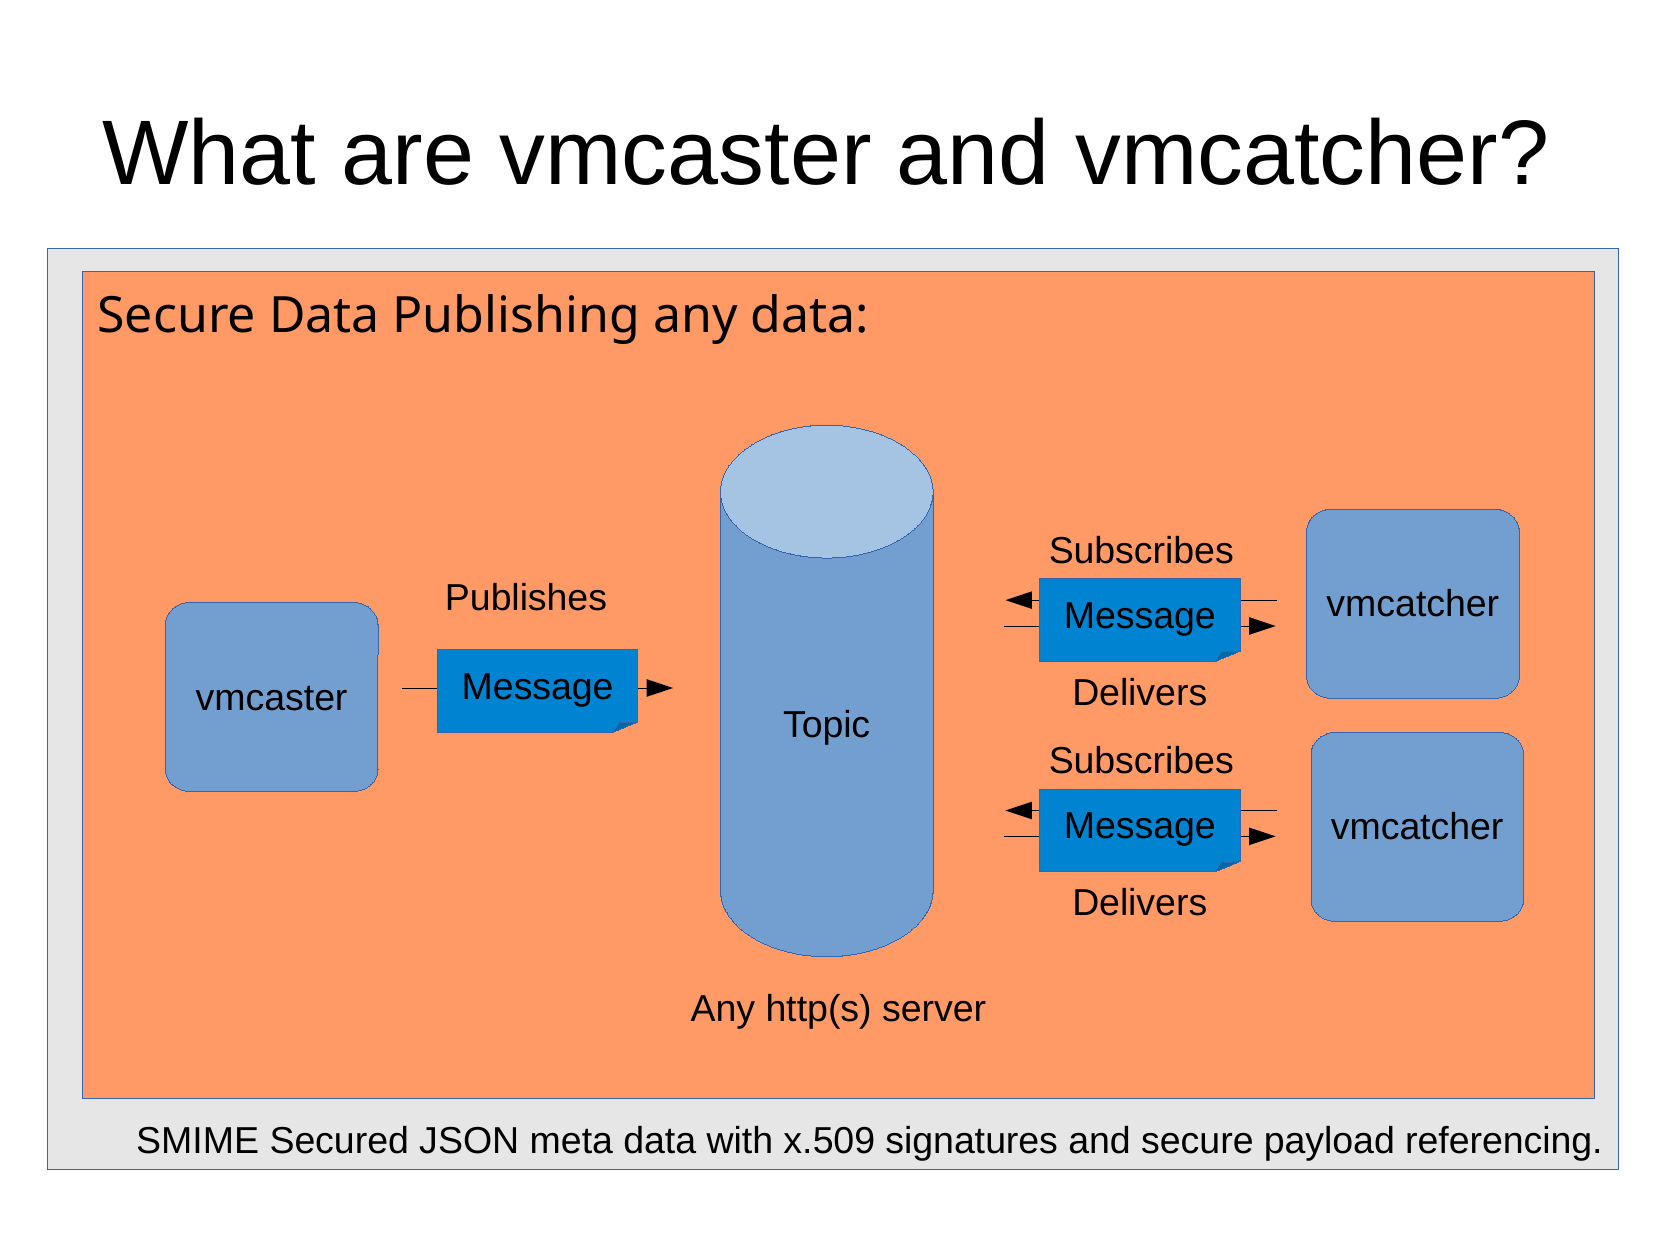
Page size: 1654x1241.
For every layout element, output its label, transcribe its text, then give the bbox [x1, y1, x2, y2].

text_box Publishes [430, 569, 650, 626]
text_box Subscribes [1005, 732, 1278, 790]
text_box Message [1039, 790, 1241, 872]
text_box Secure Data Publishing any data: [82, 271, 1595, 1099]
text_box vmcatcher [1306, 509, 1520, 699]
text_box Delivers [1003, 874, 1276, 931]
text_box Delivers [1003, 663, 1276, 721]
text_box SMIME Secured JSON meta data with x.509 signatures and secure payload referencing. [47, 248, 1619, 1170]
text_box vmcatcher [1311, 732, 1524, 922]
title What are vmcaster and vmcatcher? [82, 49, 1571, 257]
text_box Any http(s) server [484, 980, 1193, 1038]
text_box vmcaster [165, 602, 379, 792]
text_box Subscribes [1005, 521, 1278, 579]
text_box Topic [720, 495, 934, 957]
text_box Message [1039, 579, 1241, 662]
text_box Message [437, 649, 638, 733]
